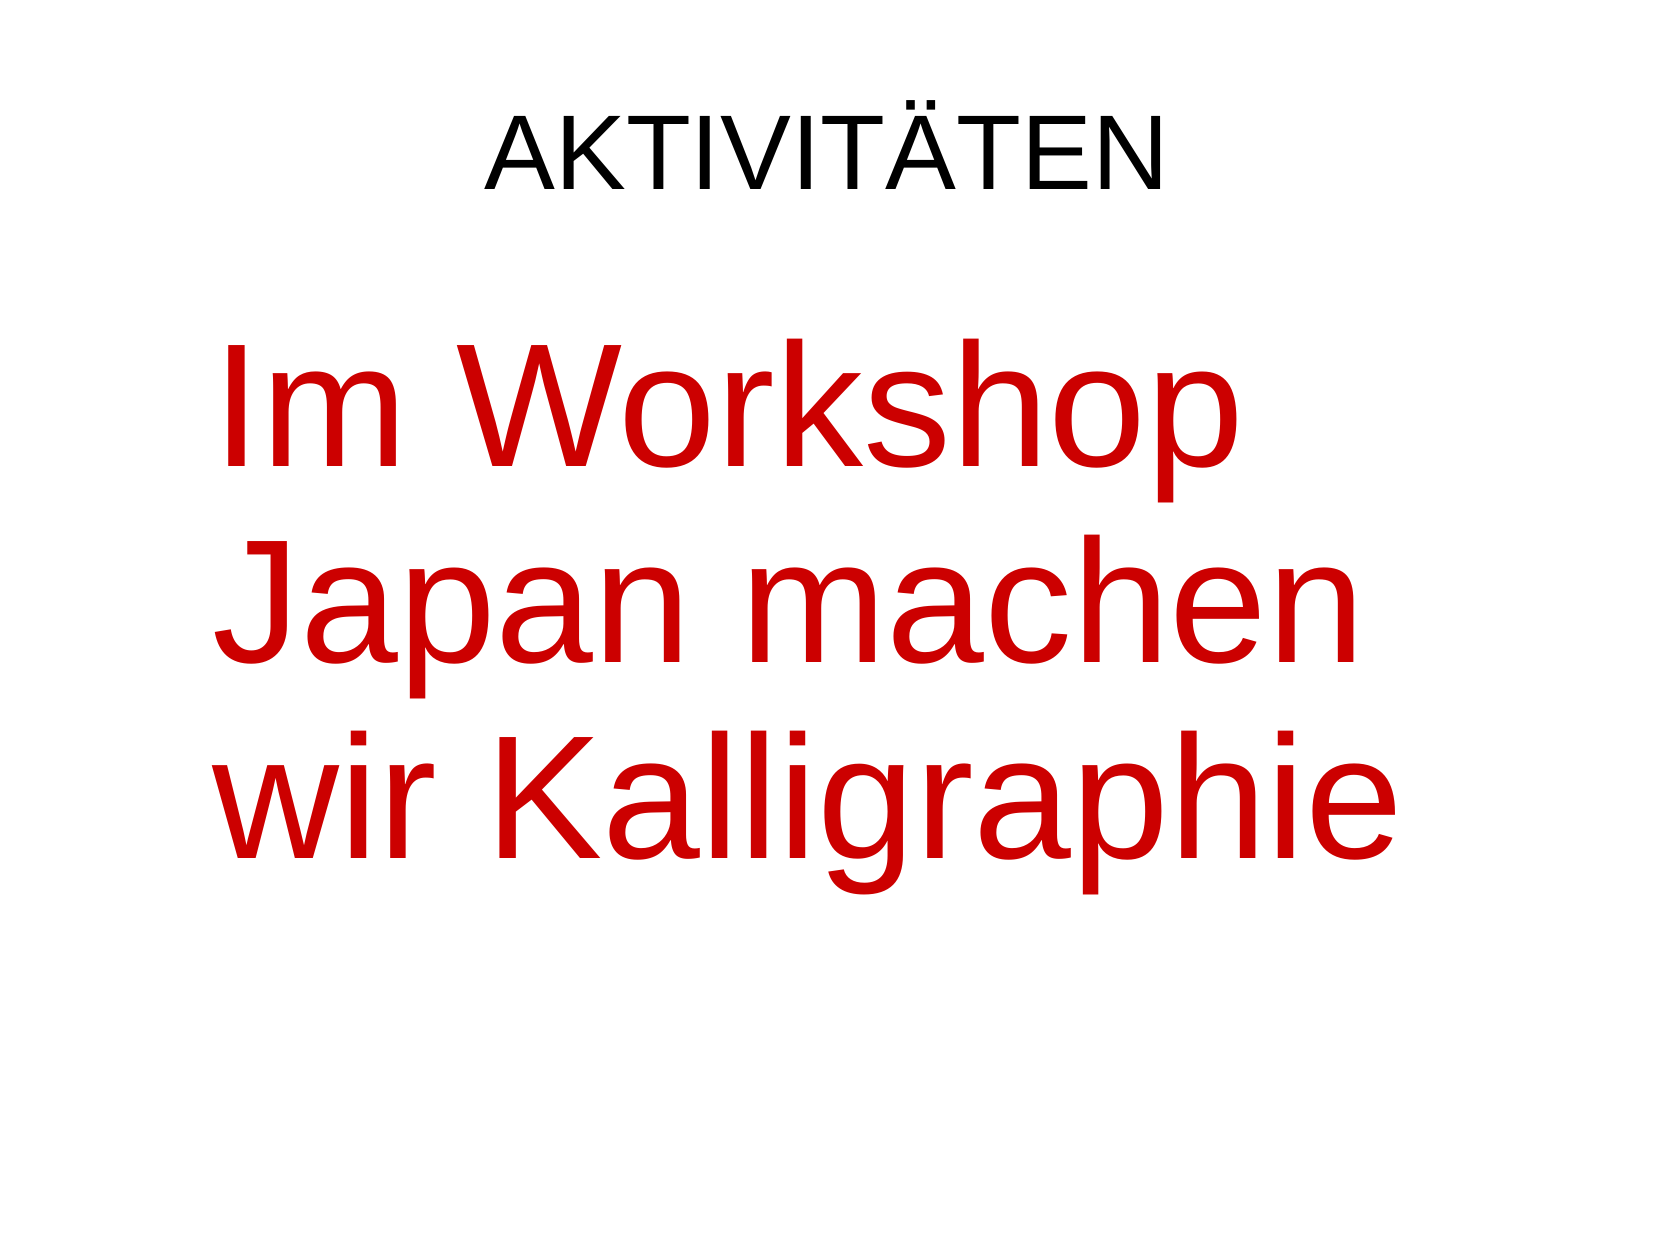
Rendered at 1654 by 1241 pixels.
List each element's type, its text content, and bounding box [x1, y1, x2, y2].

title AKTIVITÄTEN [82, 49, 1571, 257]
list Im Workshop Japan machen wir Kalligraphie [212, 307, 1418, 1087]
